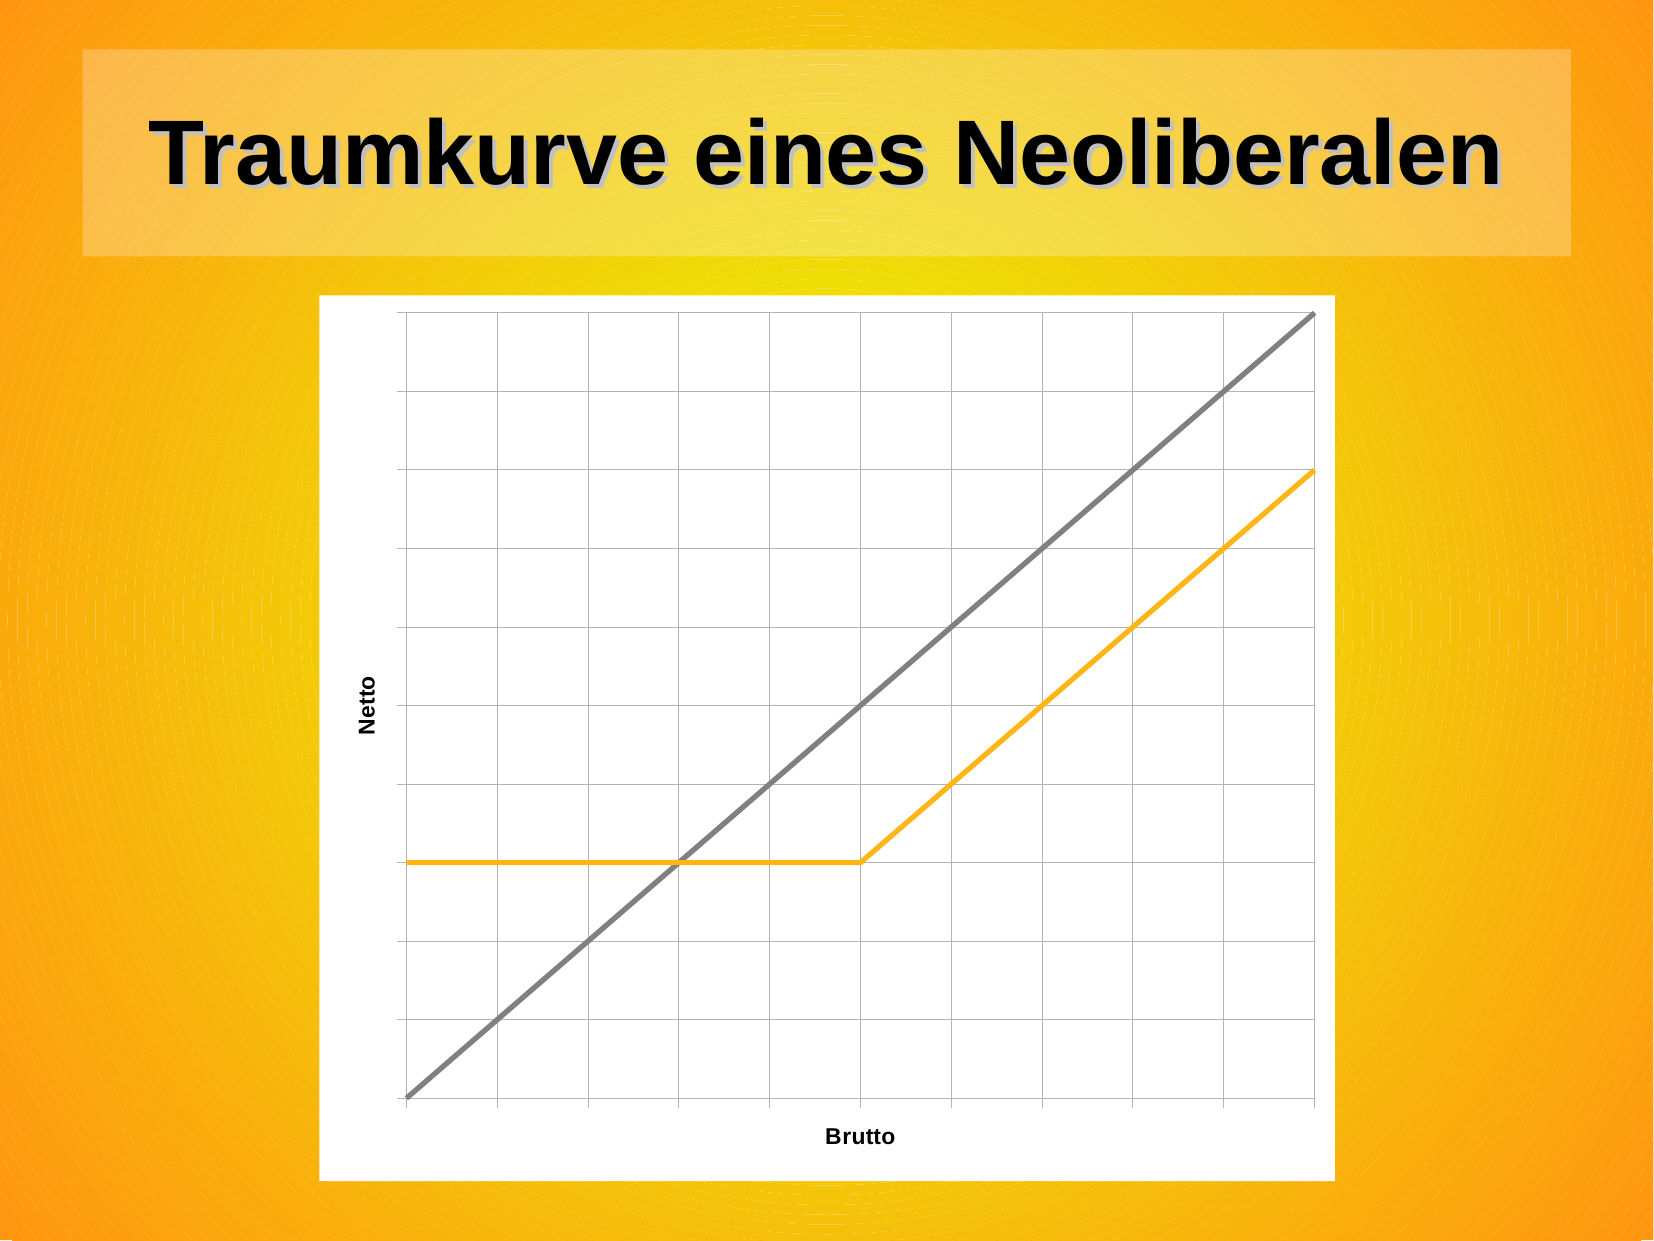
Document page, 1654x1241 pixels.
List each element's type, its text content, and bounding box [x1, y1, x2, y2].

title Traumkurve eines Neoliberalen [82, 49, 1571, 257]
chart [319, 295, 1335, 1182]
